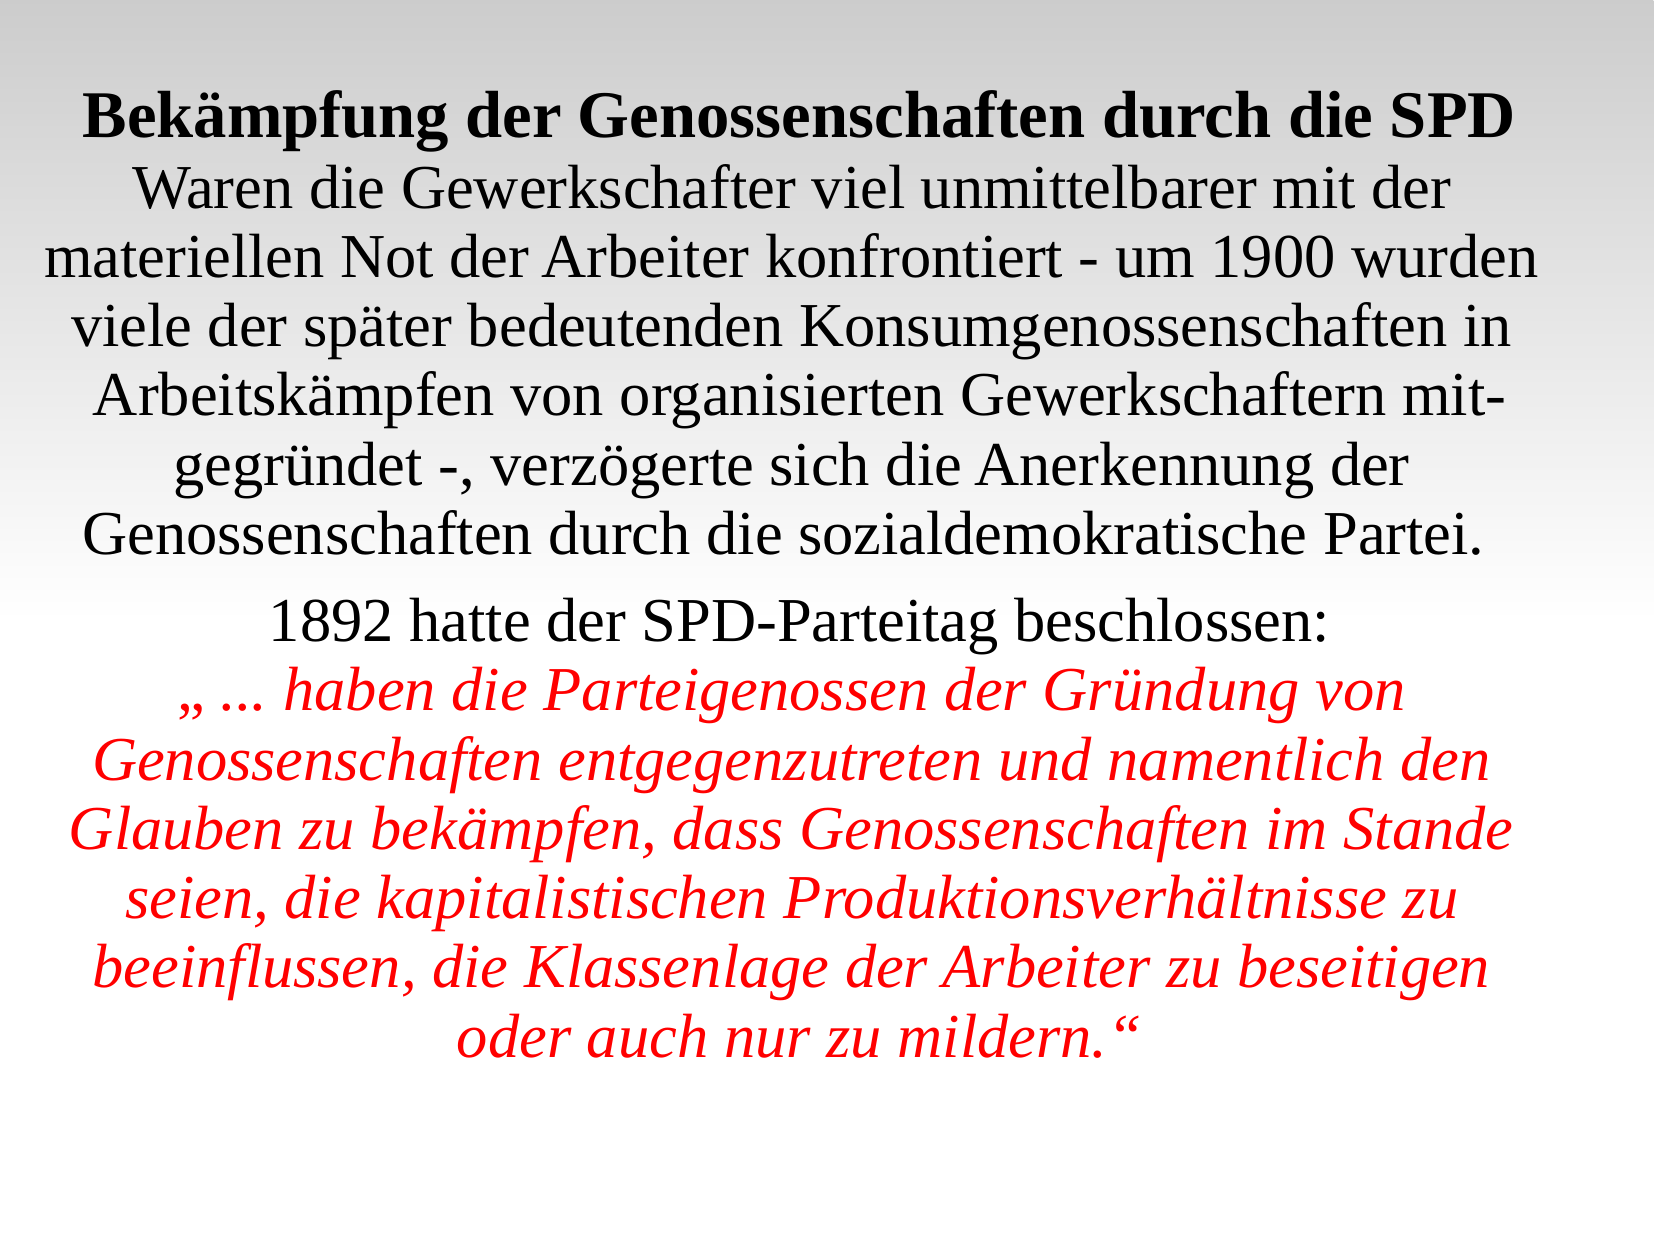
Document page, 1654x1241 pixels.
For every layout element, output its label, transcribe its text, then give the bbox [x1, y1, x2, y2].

text_box Bekämpfung der Genossenschaften durch die SPD Waren die Gewerkschafter viel unmittelbarer mit der materiellen Not der Arbeiter konfrontiert - um 1900 wurden viele der später bedeutenden Konsumgenossenschaften in Arbeitskämpfen von organisierten Gewerkschaftern mit- gegründet -, verzögerte sich die Anerkennung der Genossenschaften durch die sozialdemokratische Partei. 1892 hatte der SPD-Parteitag beschlossen: „ ... haben die Parteigenossen der Gründung von Genossenschaften entgegenzutreten und namentlich den Glauben zu bekämpfen, dass Genossenschaften im Stande seien, die kapitalistischen Produktionsverhältnisse zu beeinflussen, die Klassenlage der Arbeiter zu beseitigen oder auch nur zu mildern.“ [29, 70, 1616, 1078]
